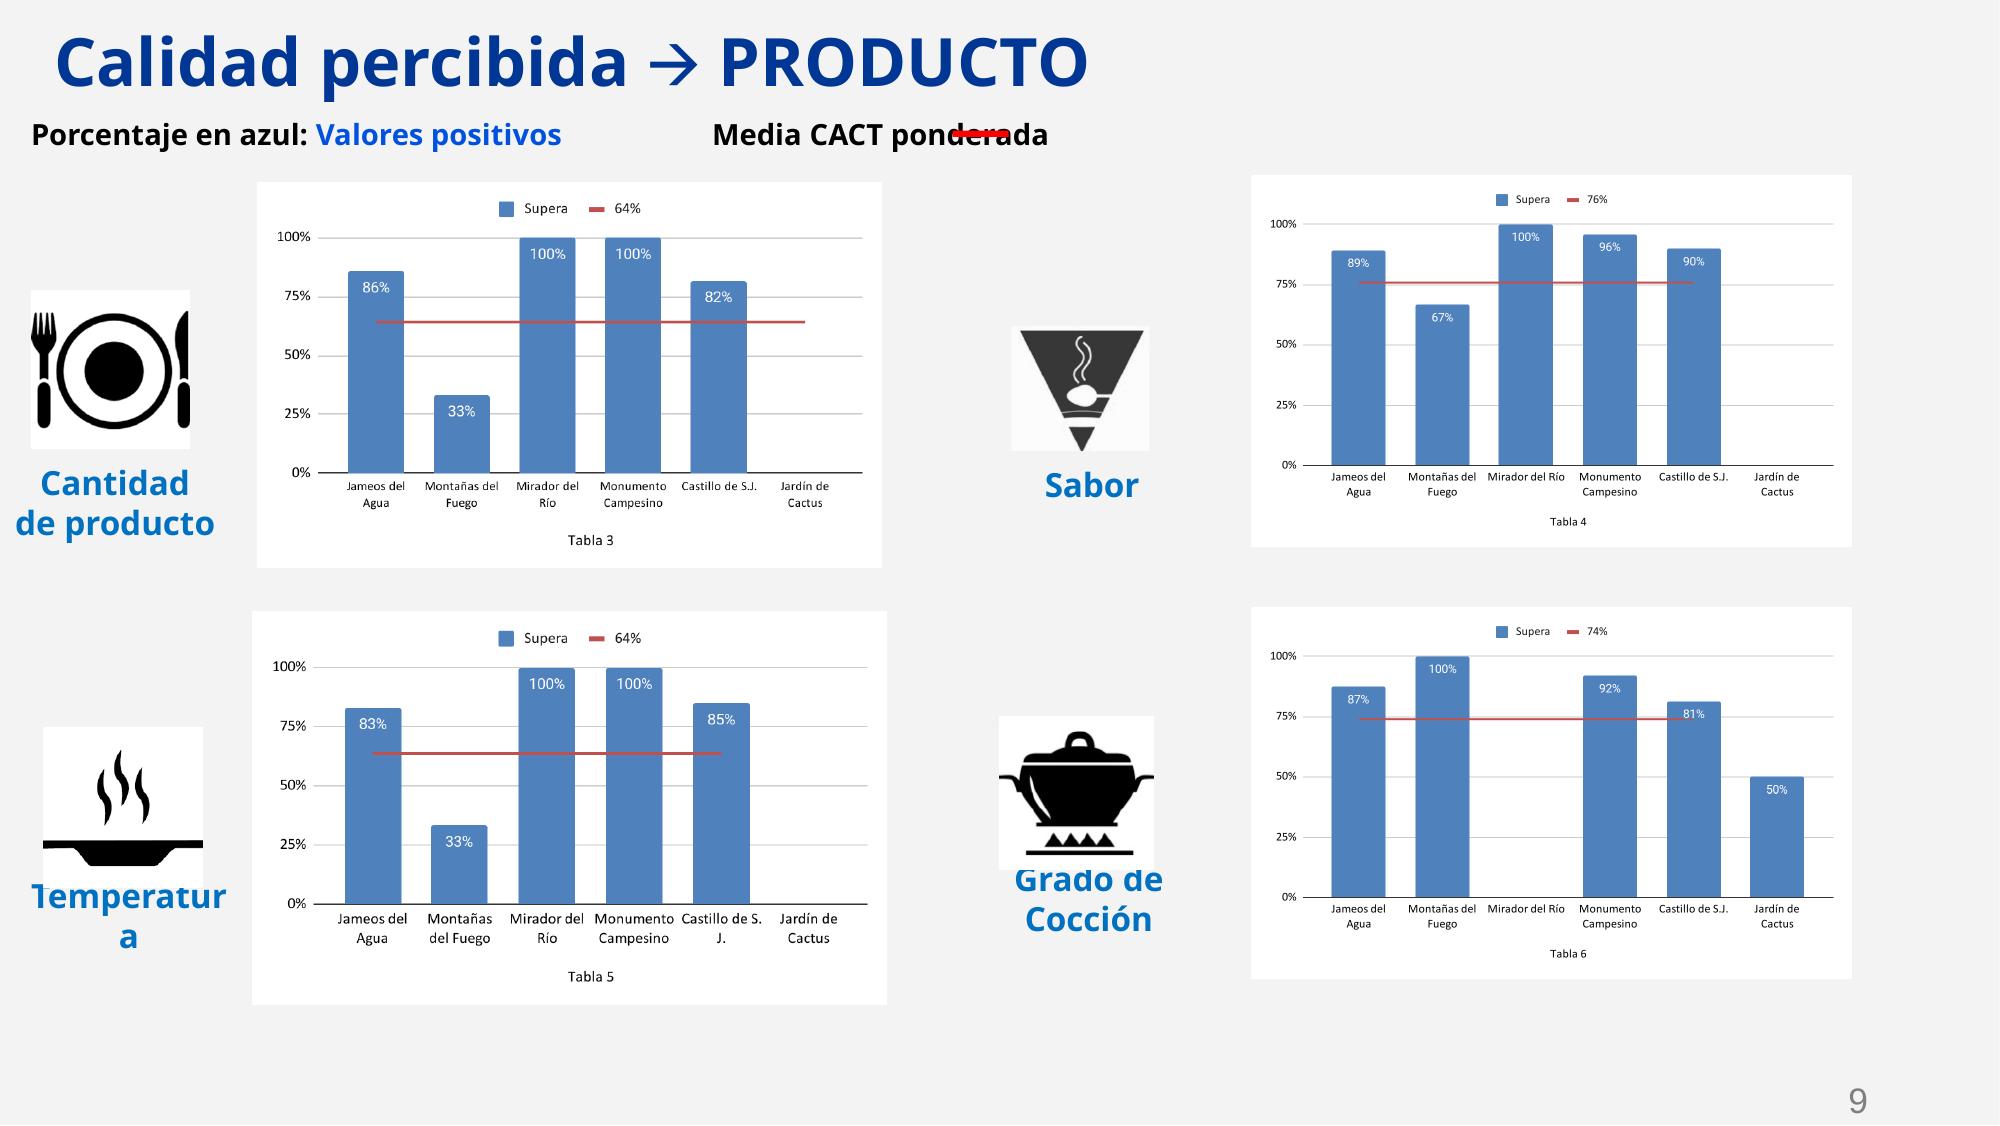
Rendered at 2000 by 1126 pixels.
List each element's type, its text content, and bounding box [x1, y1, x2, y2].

text_box Porcentaje en azul: Valores positivos Media CACT ponderada [16, 109, 1984, 158]
picture [1251, 175, 1852, 547]
text_box Grado de Cocción [968, 850, 1209, 947]
picture [1251, 607, 1852, 979]
text_box Sabor [952, 456, 1232, 512]
picture [999, 716, 1154, 870]
picture [1011, 326, 1150, 451]
picture [31, 290, 190, 449]
picture [257, 182, 882, 568]
picture [43, 727, 203, 888]
text_box Temperatura [7, 867, 250, 924]
text_box Cantidad de producto [0, 454, 232, 551]
picture [252, 611, 887, 1005]
text_box Calidad percibida 🡪 PRODUCTO [54, 0, 1126, 109]
slide_number 1 [1419, 1069, 1886, 1126]
